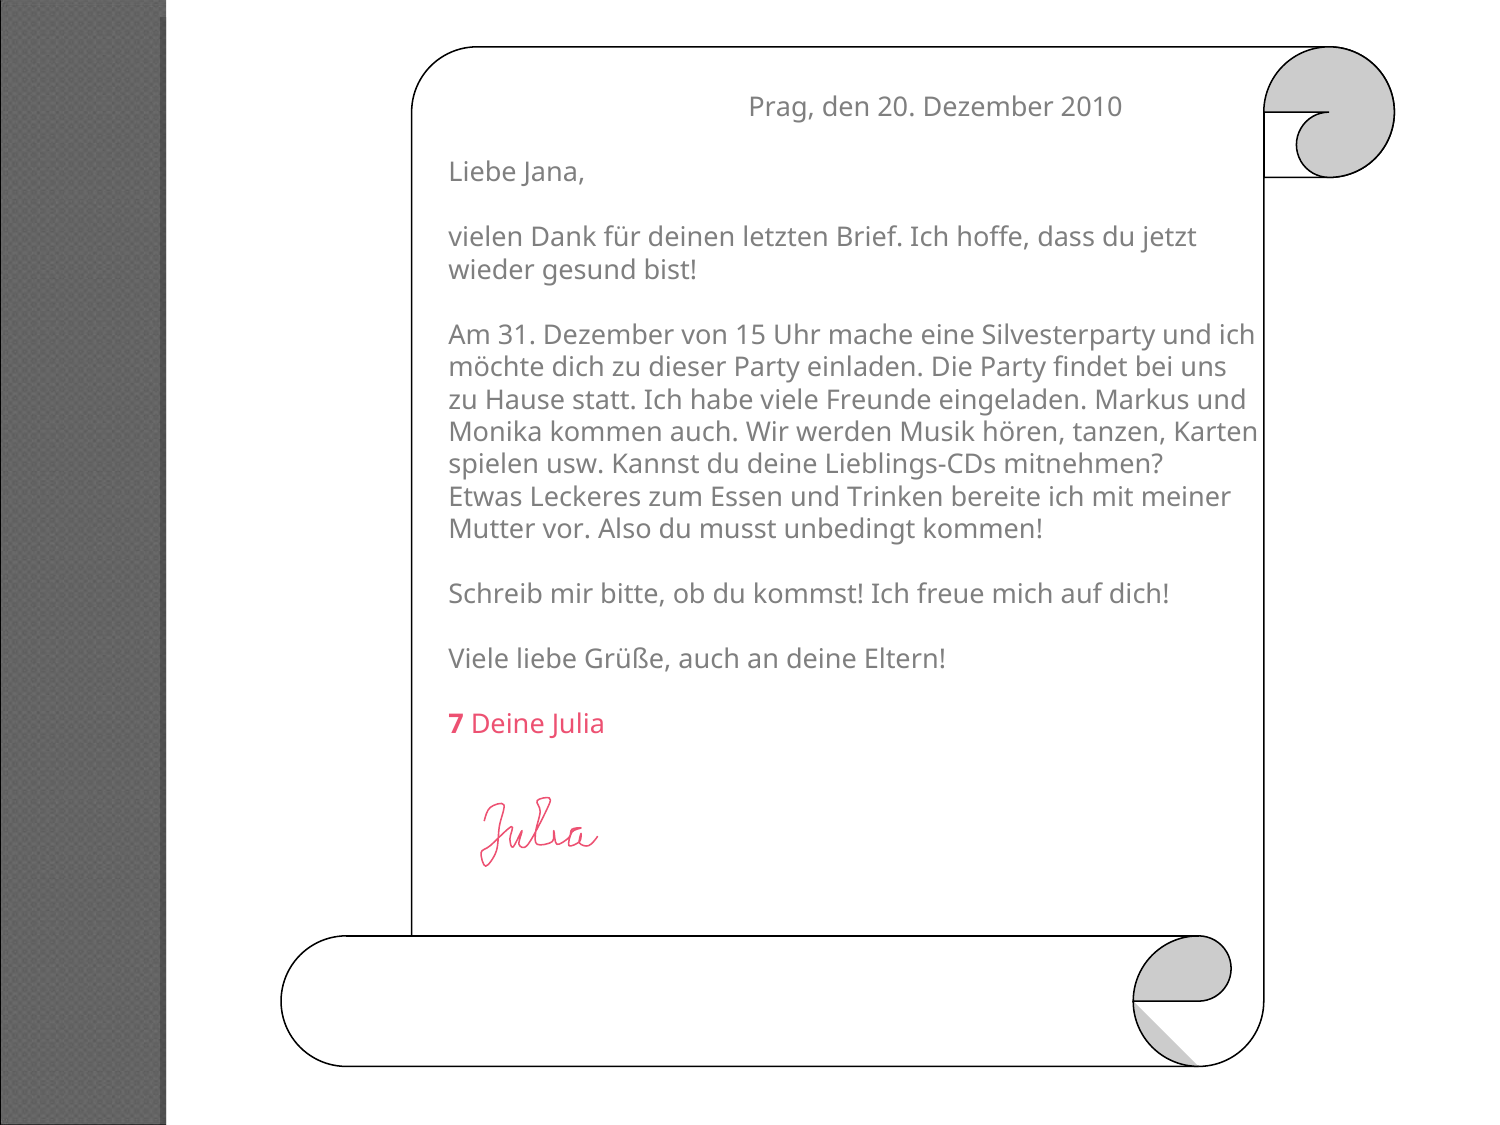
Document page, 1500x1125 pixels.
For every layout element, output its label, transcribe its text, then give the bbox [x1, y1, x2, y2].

picture [0, 0, 166, 1125]
text_box Prag, den 20. Dezember 2010 Liebe Jana, vielen Dank für deinen letzten Brief. Ich hoffe, dass du jetzt wieder gesund bist! Am 31. Dezember von 15 Uhr mache eine Silvesterparty und ich möchte dich zu dieser Party einladen. Die Party findet bei uns zu Hause statt. Ich habe viele Freunde eingeladen. Markus und Monika kommen auch. Wir werden Musik hören, tanzen, Karten spielen usw. Kannst du deine Lieblings-CDs mitnehmen? Etwas Leckeres zum Essen und Trinken bereite ich mit meiner Mutter vor. Also du musst unbedingt kommen! Schreib mir bitte, ob du kommst! Ich freue mich auf dich! Viele liebe Grüße, auch an deine Eltern! 7 Deine Julia [433, 81, 1278, 915]
text_box [281, 46, 1395, 1067]
